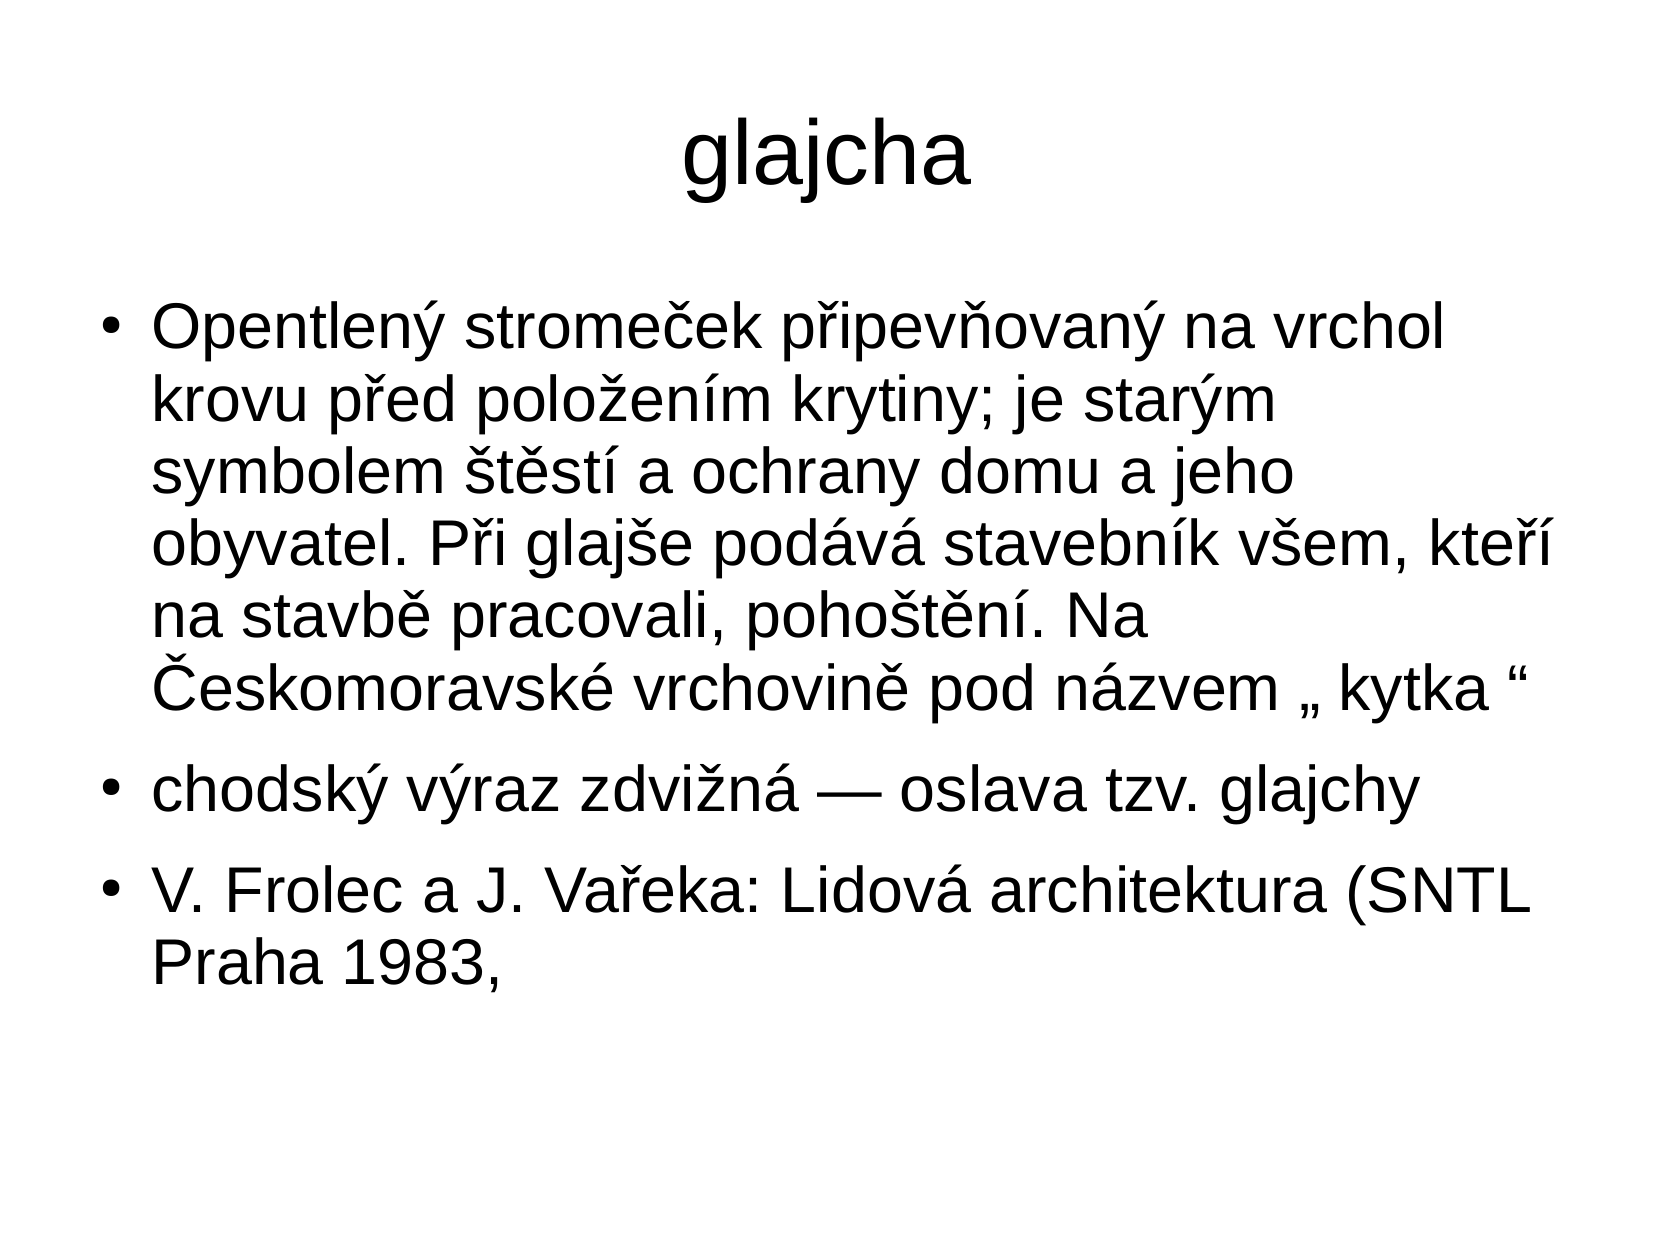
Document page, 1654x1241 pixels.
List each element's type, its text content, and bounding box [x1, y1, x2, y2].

title glajcha [82, 49, 1571, 257]
list Opentlený stromeček připevňovaný na vrchol krovu před položením krytiny; je starým symbolem štěstí a ochrany domu a jeho obyvatel. Při glajše podává stavebník všem, kteří na stavbě pracovali, pohoštění. Na Českomoravské vrchovině pod názvem „ kytka “ chodský výraz zdvižná — oslava tzv. glajchy V. Frolec a J. Vařeka: Lidová architektura (SNTL Praha 1983, [82, 290, 1571, 1010]
